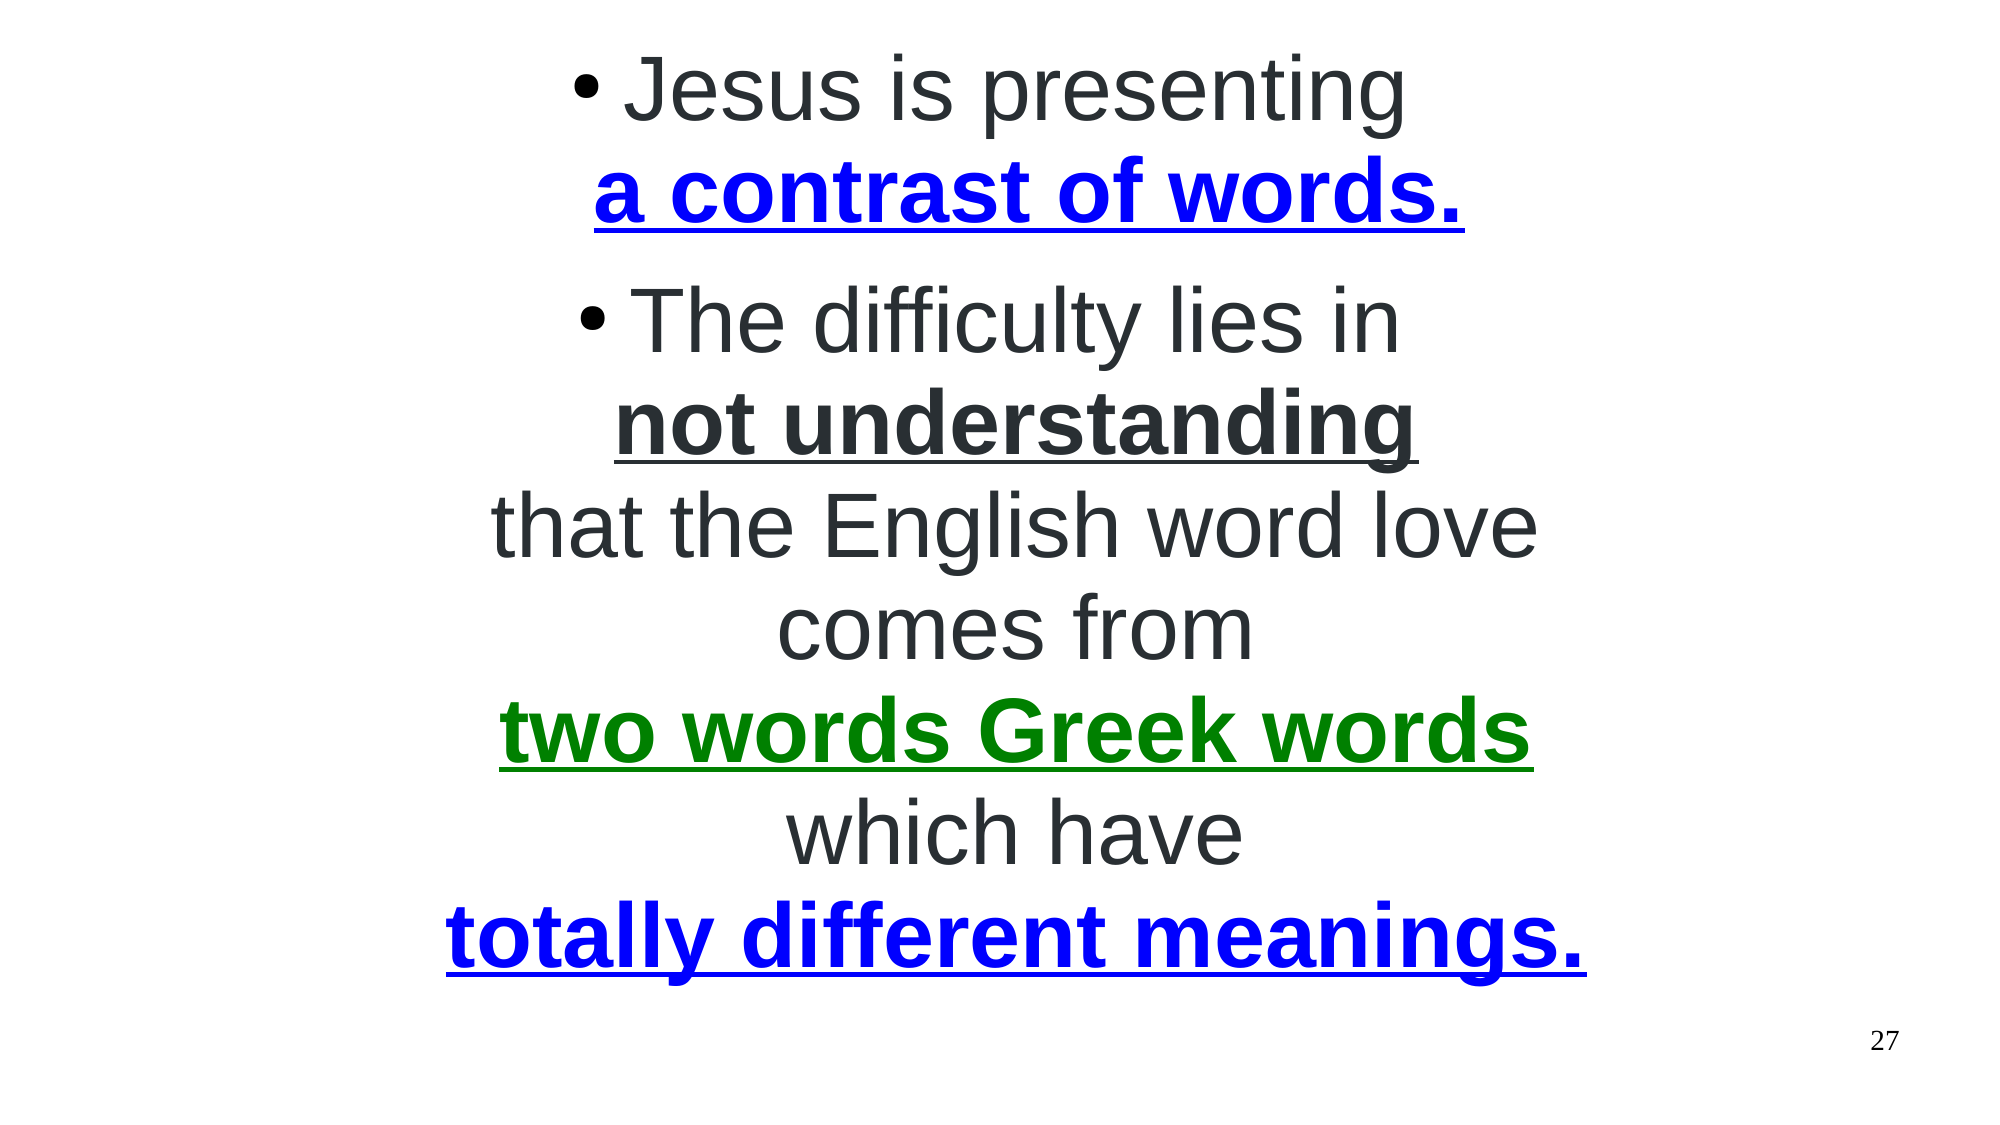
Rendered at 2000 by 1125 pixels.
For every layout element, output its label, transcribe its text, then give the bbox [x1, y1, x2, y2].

list Jesus is presenting a contrast of words. The difficulty lies in not understanding that the English word love comes from two words Greek words which have totally different meanings. [37, 37, 1951, 1088]
